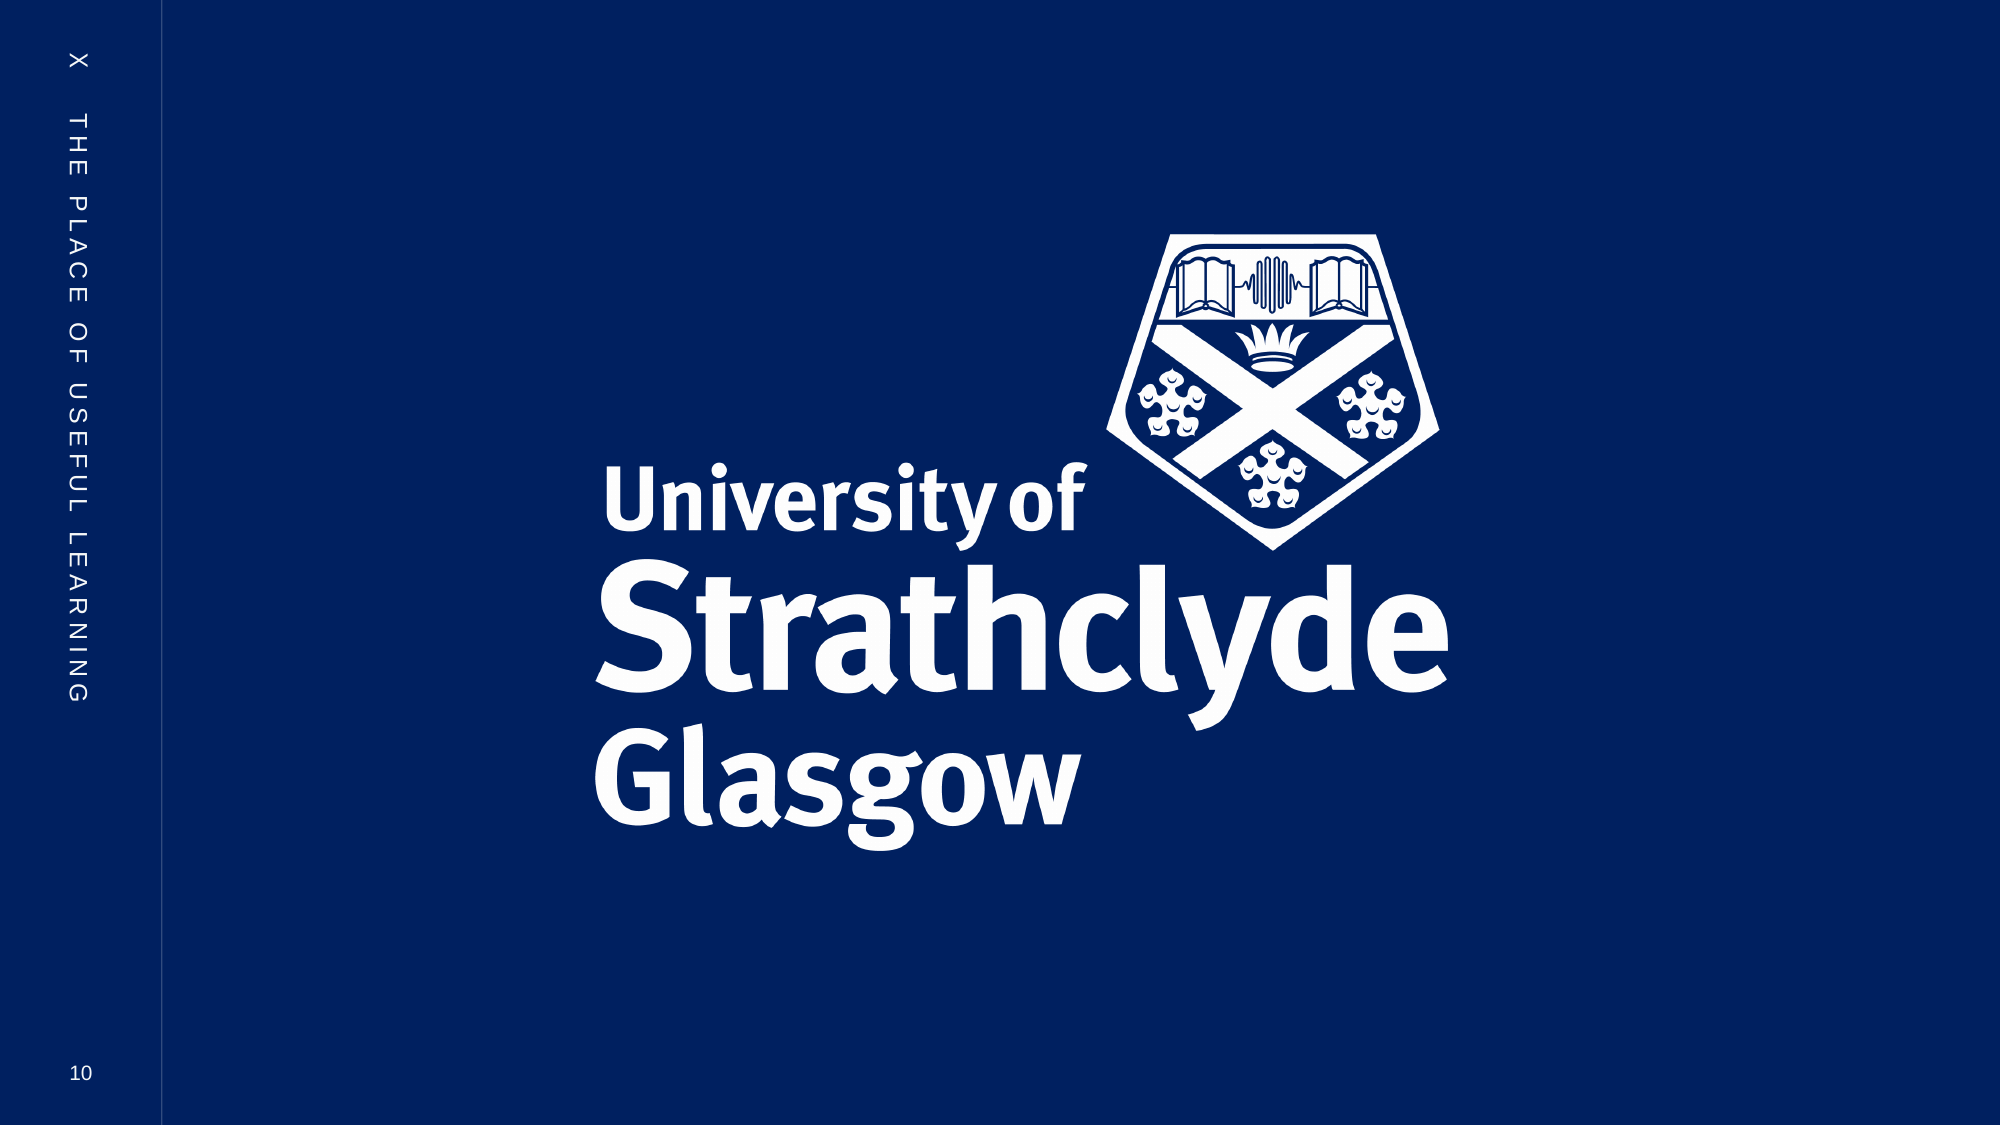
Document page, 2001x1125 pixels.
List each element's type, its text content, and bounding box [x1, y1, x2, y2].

text_box 10 [38, 1052, 123, 1091]
text_box X THE PLACE OF USEFUL LEARNING [56, 38, 103, 889]
text_box [163, 0, 2000, 1125]
picture [595, 234, 1448, 851]
text_box [0, 0, 161, 1125]
